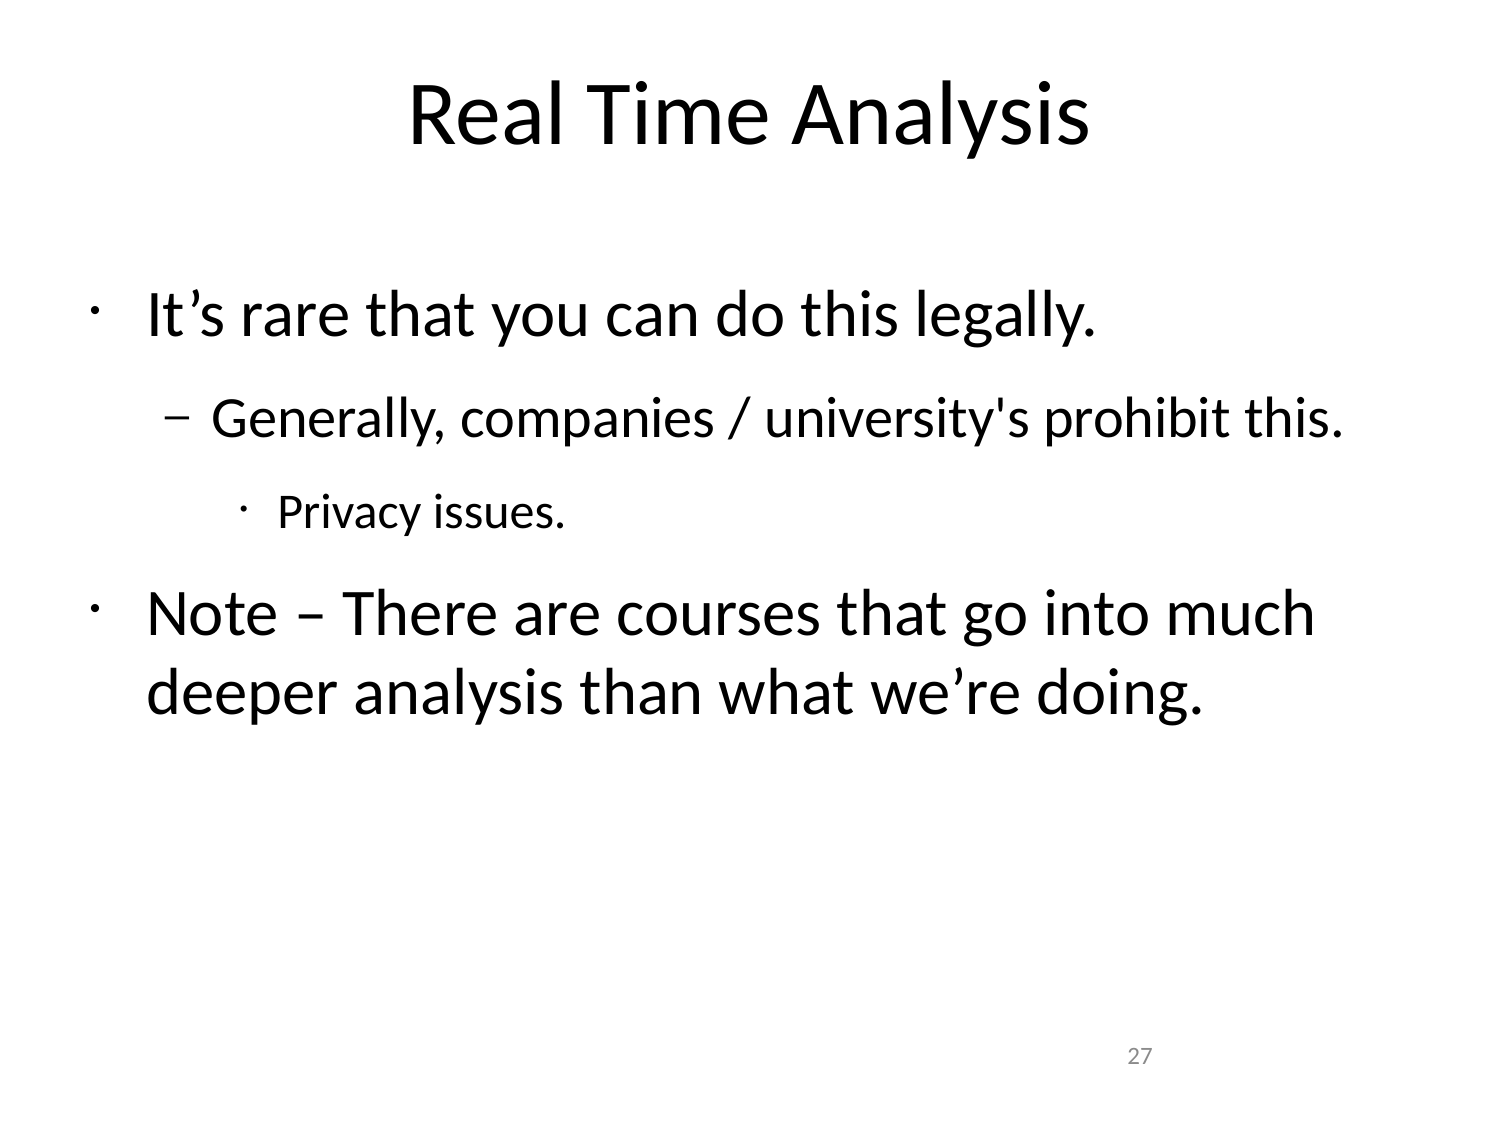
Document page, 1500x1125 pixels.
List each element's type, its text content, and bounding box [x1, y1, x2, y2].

text_box <number> [1112, 1024, 1463, 1085]
list It’s rare that you can do this legally. Generally, companies / university's prohibit this. Privacy issues. Note – There are courses that go into much deeper analysis than what we’re doing. [75, 262, 1425, 1005]
title Real Time Analysis [75, 45, 1425, 233]
